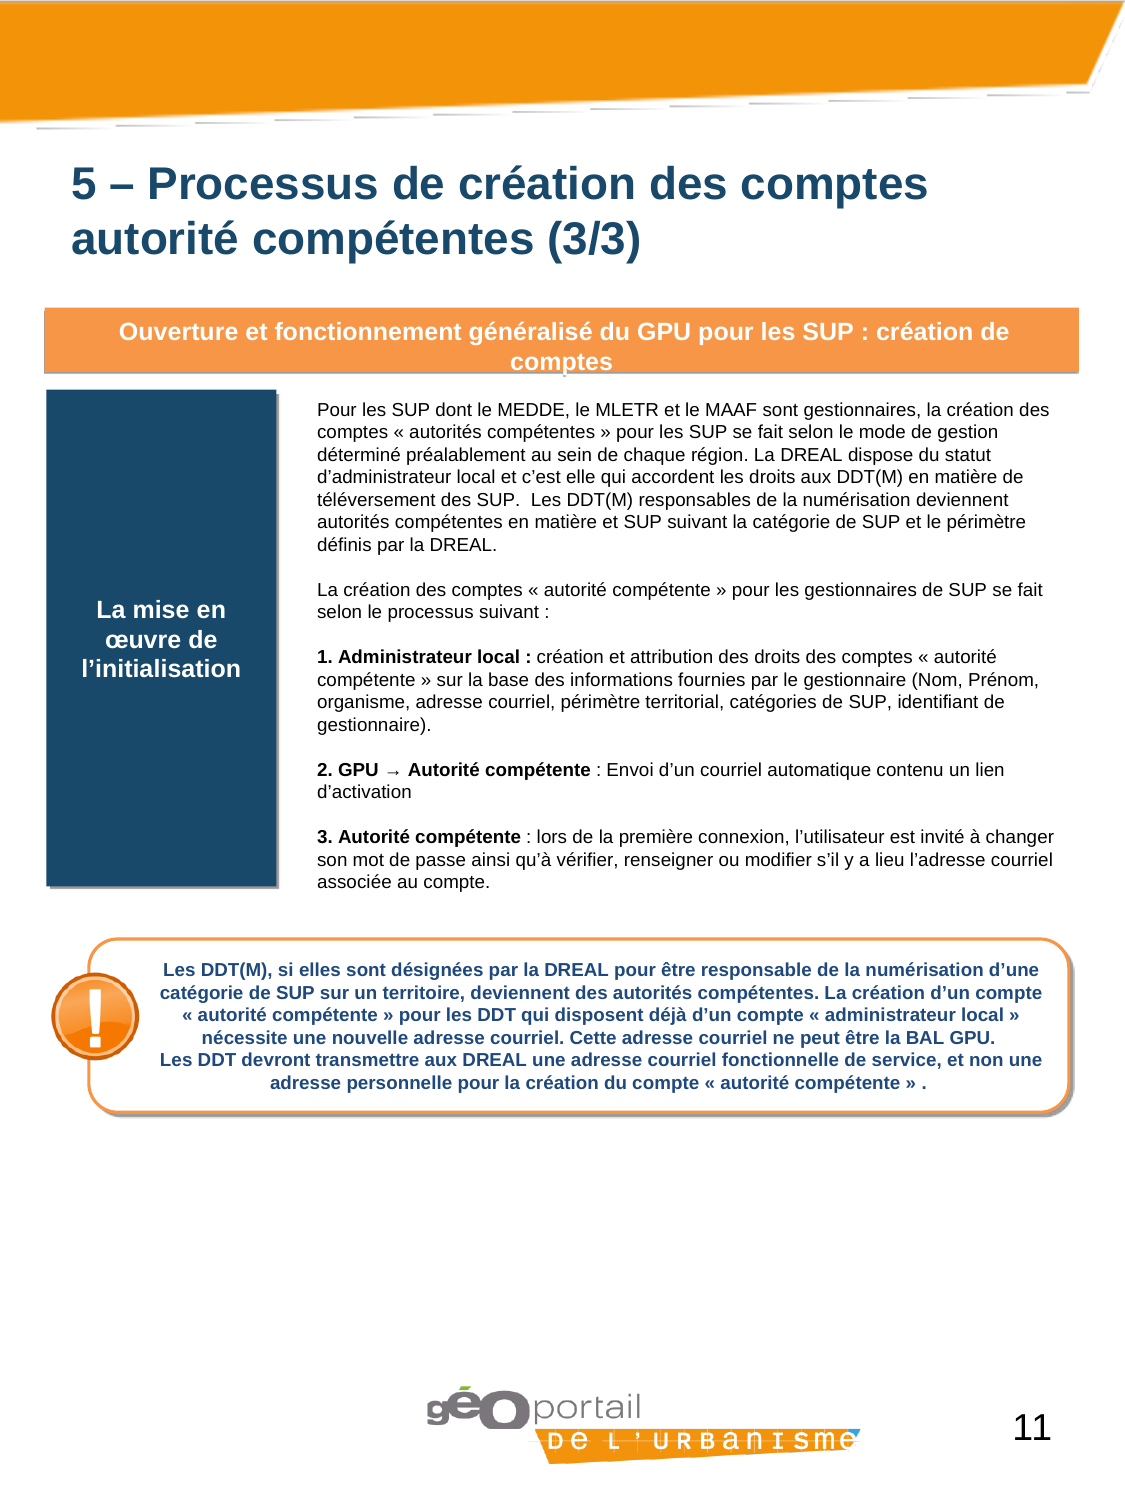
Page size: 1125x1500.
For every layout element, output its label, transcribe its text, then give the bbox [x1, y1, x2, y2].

text_box Les DDT(M), si elles sont désignées par la DREAL pour être responsable de la numérisation d’une catégorie de SUP sur un territoire, deviennent des autorités compétentes. La création d’un compte « autorité compétente » pour les DDT qui disposent déjà d’un compte « administrateur local » nécessite une nouvelle adresse courriel. Cette adresse courriel ne peut être la BAL GPU. Les DDT devront transmettre aux DREAL une adresse courriel fonctionnelle de service, et non une adresse personnelle pour la création du compte « autorité compétente » . [88, 938, 1069, 1113]
text_box La mise en œuvre de l’initialisation [46, 389, 277, 887]
text_box Ouverture et fonctionnement généralisé du GPU pour les SUP : création de comptes [44, 307, 1079, 372]
text_box Pour les SUP dont le MEDDE, le MLETR et le MAAF sont gestionnaires, la création des comptes « autorités compétentes » pour les SUP se fait selon le mode de gestion déterminé préalablement au sein de chaque région. La DREAL dispose du statut d’administrateur local et c’est elle qui accordent les droits aux DDT(M) en matière de téléversement des SUP. Les DDT(M) responsables de la numérisation deviennent autorités compétentes en matière et SUP suivant la catégorie de SUP et le périmètre définis par la DREAL. La création des comptes « autorité compétente » pour les gestionnaires de SUP se fait selon le processus suivant : 1. Administrateur local : création et attribution des droits des comptes « autorité compétente » sur la base des informations fournies par le gestionnaire (Nom, Prénom, organisme, adresse courriel, périmètre territorial, catégories de SUP, identifiant de gestionnaire). 2. GPU → Autorité compétente : Envoi d’un courriel automatique contenu un lien d’activation 3. Autorité compétente : lors de la première connexion, l’utilisateur est invité à changer son mot de passe ainsi qu’à vérifier, renseigner ou modifier s’il y a lieu l’adresse courriel associée au compte. [302, 389, 1083, 916]
title 5 – Processus de création des comptes autorité compétentes (3/3) [56, 129, 1088, 288]
text_box <numéro> [937, 1389, 1069, 1462]
picture [49, 970, 140, 1061]
picture [391, 1245, 892, 1500]
